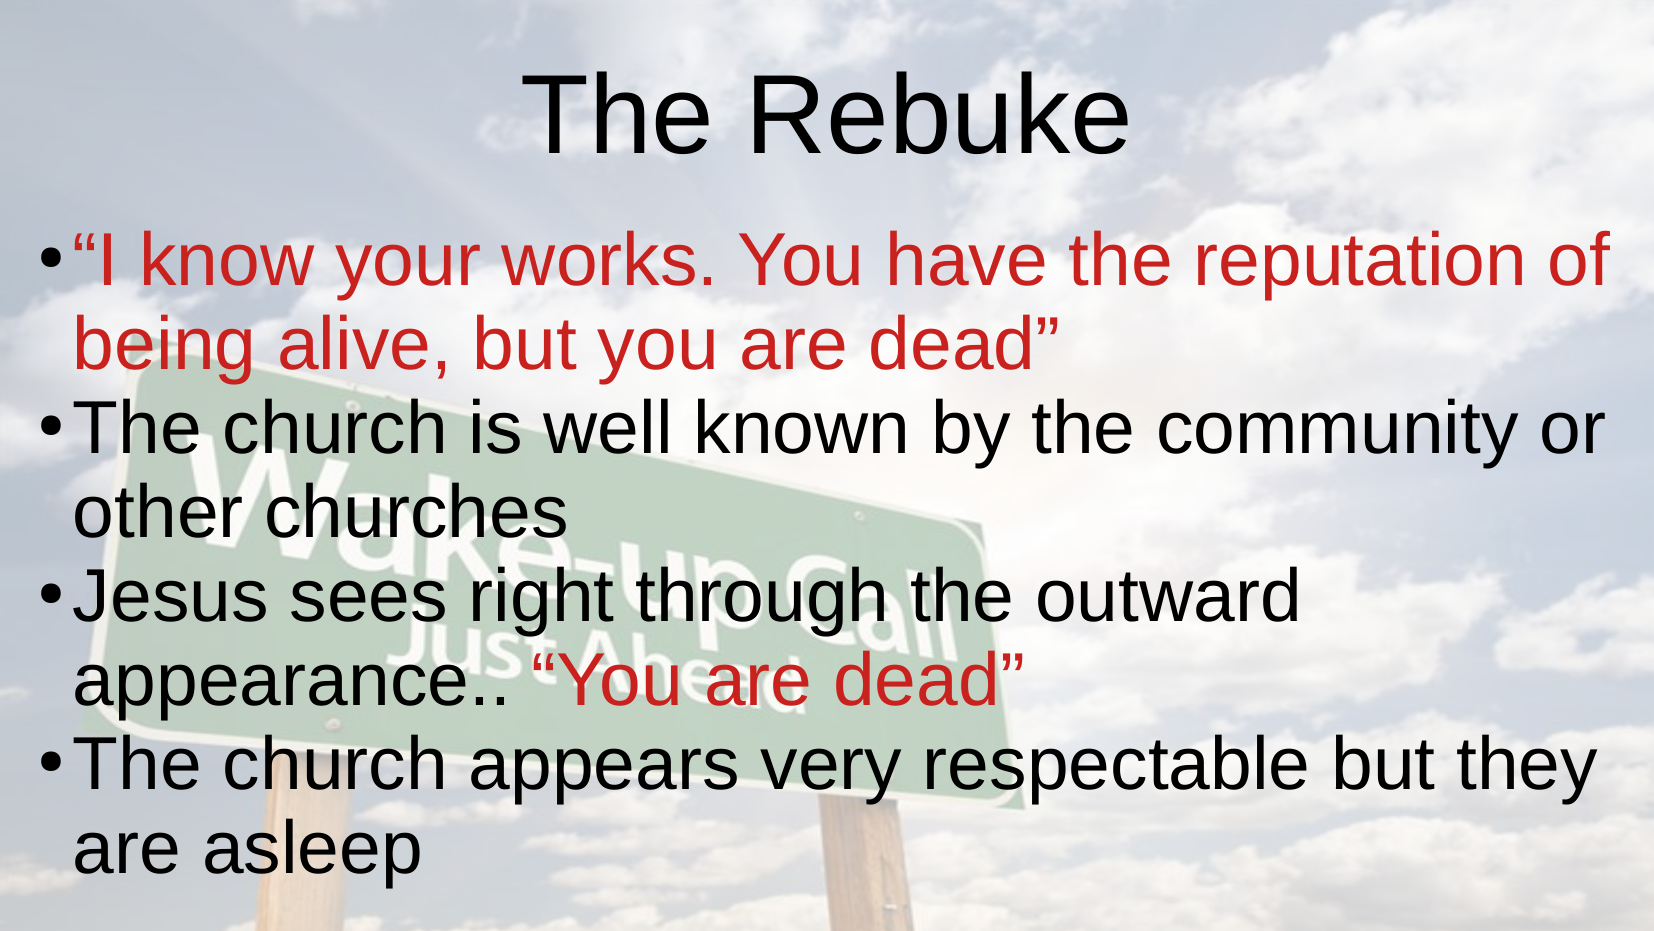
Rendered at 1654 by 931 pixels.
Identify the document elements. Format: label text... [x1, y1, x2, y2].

picture [0, 0, 1654, 931]
title The Rebuke [82, 37, 1571, 193]
subtitle “I know your works. You have the reputation of being alive, but you are dead” The church is well known by the community or other churches Jesus sees right through the outward appearance.. “You are dead” The church appears very respectable but they are asleep [37, 217, 1613, 931]
